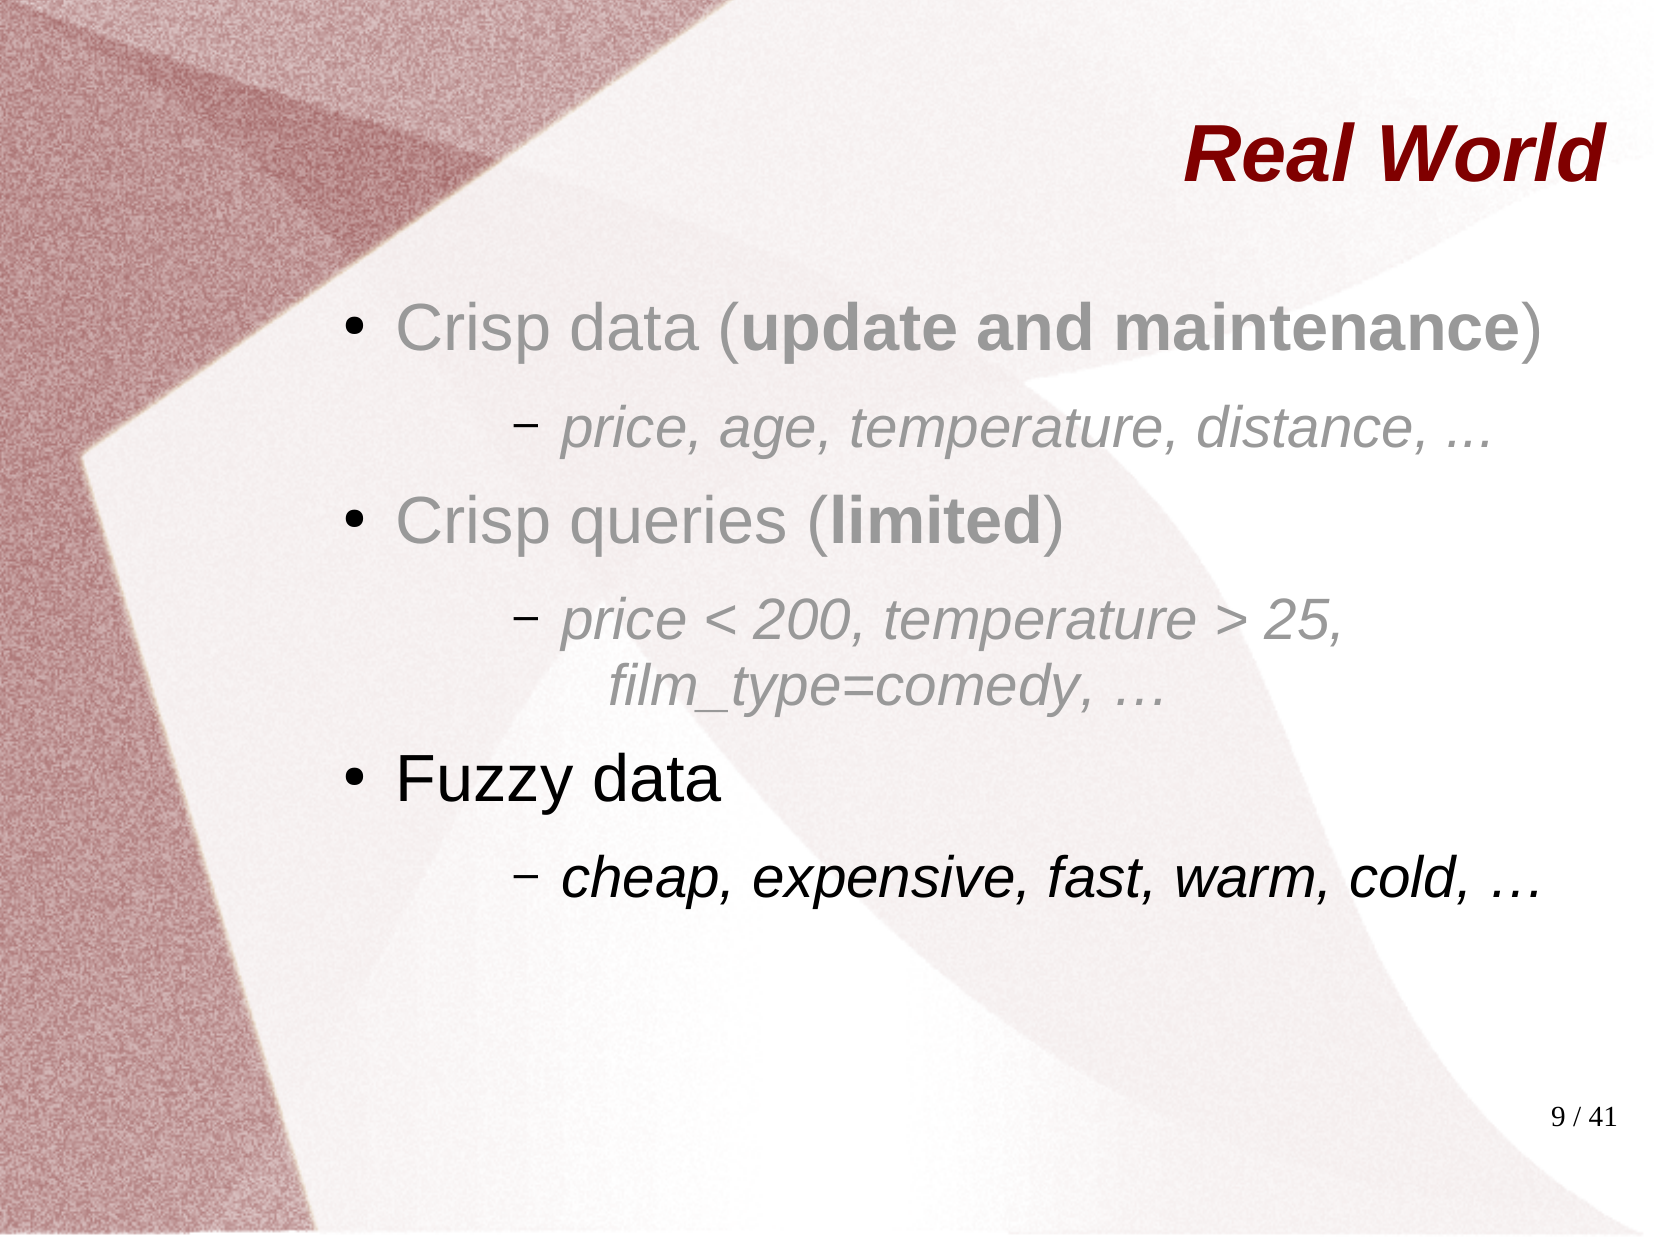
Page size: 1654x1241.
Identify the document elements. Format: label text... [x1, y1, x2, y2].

title Real World [596, 49, 1607, 257]
picture [0, 0, 1654, 1241]
list Crisp data (update and maintenance) price, age, temperature, distance, ... Crisp queries (limited) price < 200, temperature > 25, film_type=comedy, … Fuzzy data cheap, expensive, fast, warm, cold, … [324, 290, 1601, 1130]
